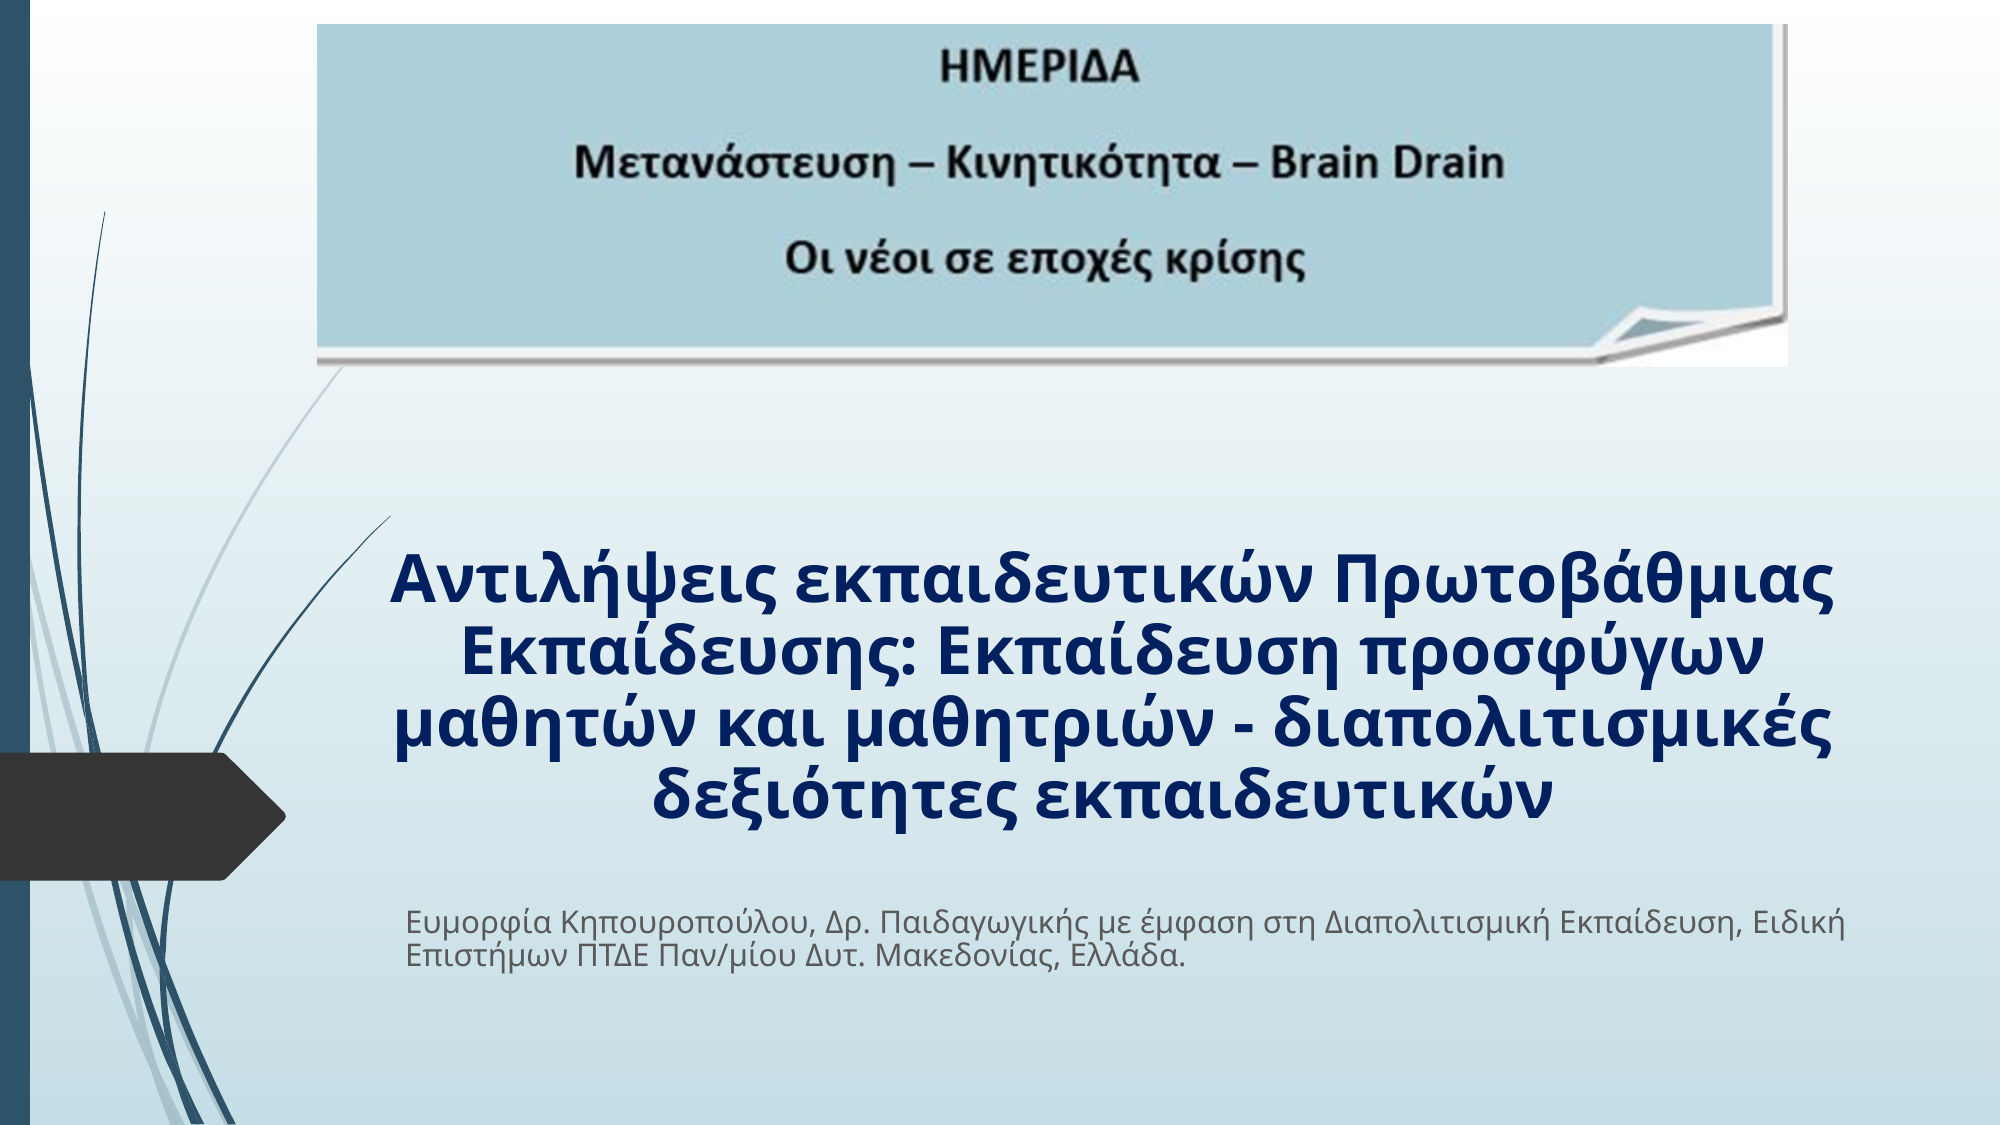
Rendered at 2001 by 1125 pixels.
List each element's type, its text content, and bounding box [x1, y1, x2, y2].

title Αντιλήψεις εκπαιδευτικών Πρωτοβάθμιας Εκπαίδευσης: Εκπαίδευση προσφύγων μαθητών και μαθητριών - διαπολιτισμικές δεξιότητες εκπαιδευτικών [302, 422, 1924, 841]
subtitle Ευμορφία Κηπουροπούλου, Δρ. Παιδαγωγικής με έμφαση στη Διαπολιτισμική Εκπαίδευση, Ειδική Επιστήμων ΠΤΔΕ Παν/μίου Δυτ. Μακεδονίας, Ελλάδα. [389, 898, 1882, 1018]
picture [317, 24, 1788, 367]
text_box [0, 0, 2000, 1125]
